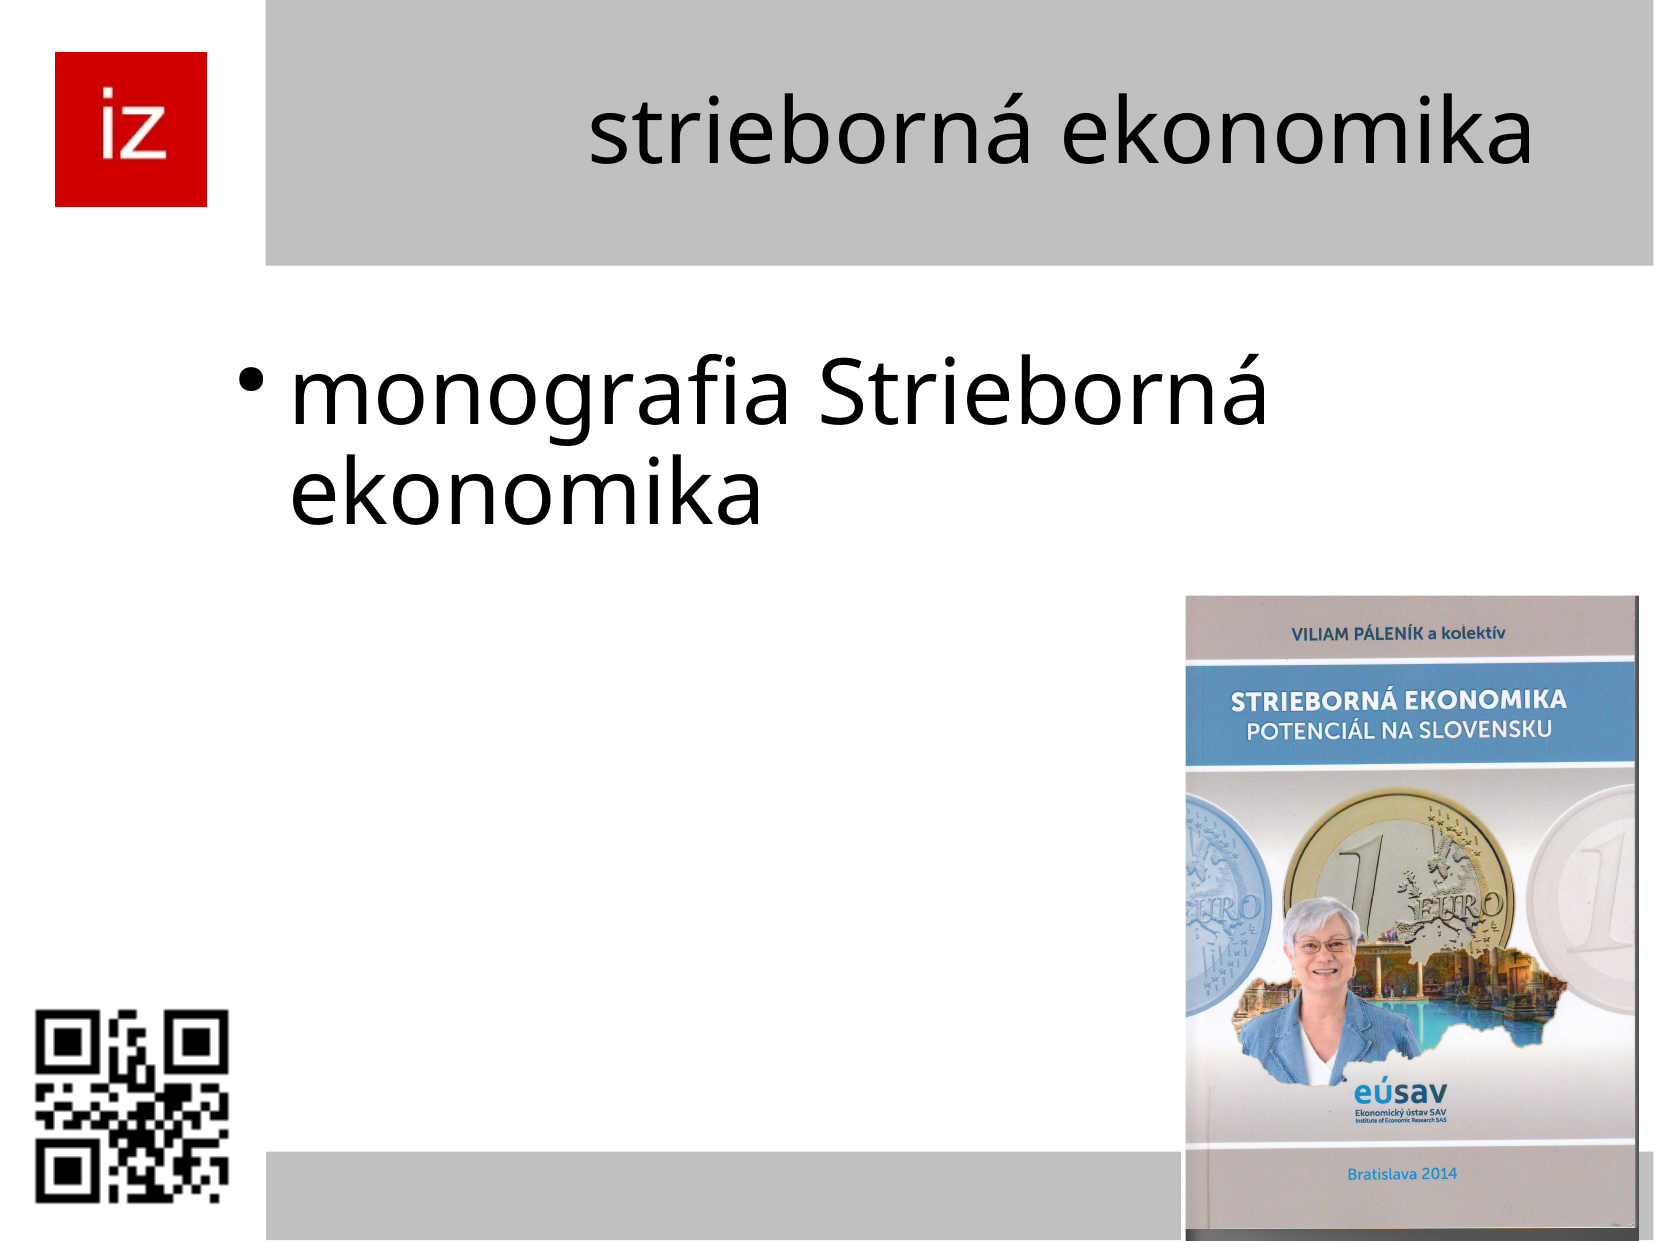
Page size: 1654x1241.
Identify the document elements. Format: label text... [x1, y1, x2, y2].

list monografia Strieborná ekonomika [121, 344, 1533, 1126]
picture [0, 974, 266, 1241]
picture [1181, 591, 1639, 1241]
picture [55, 52, 207, 207]
title strieborná ekonomika [561, 29, 1565, 237]
